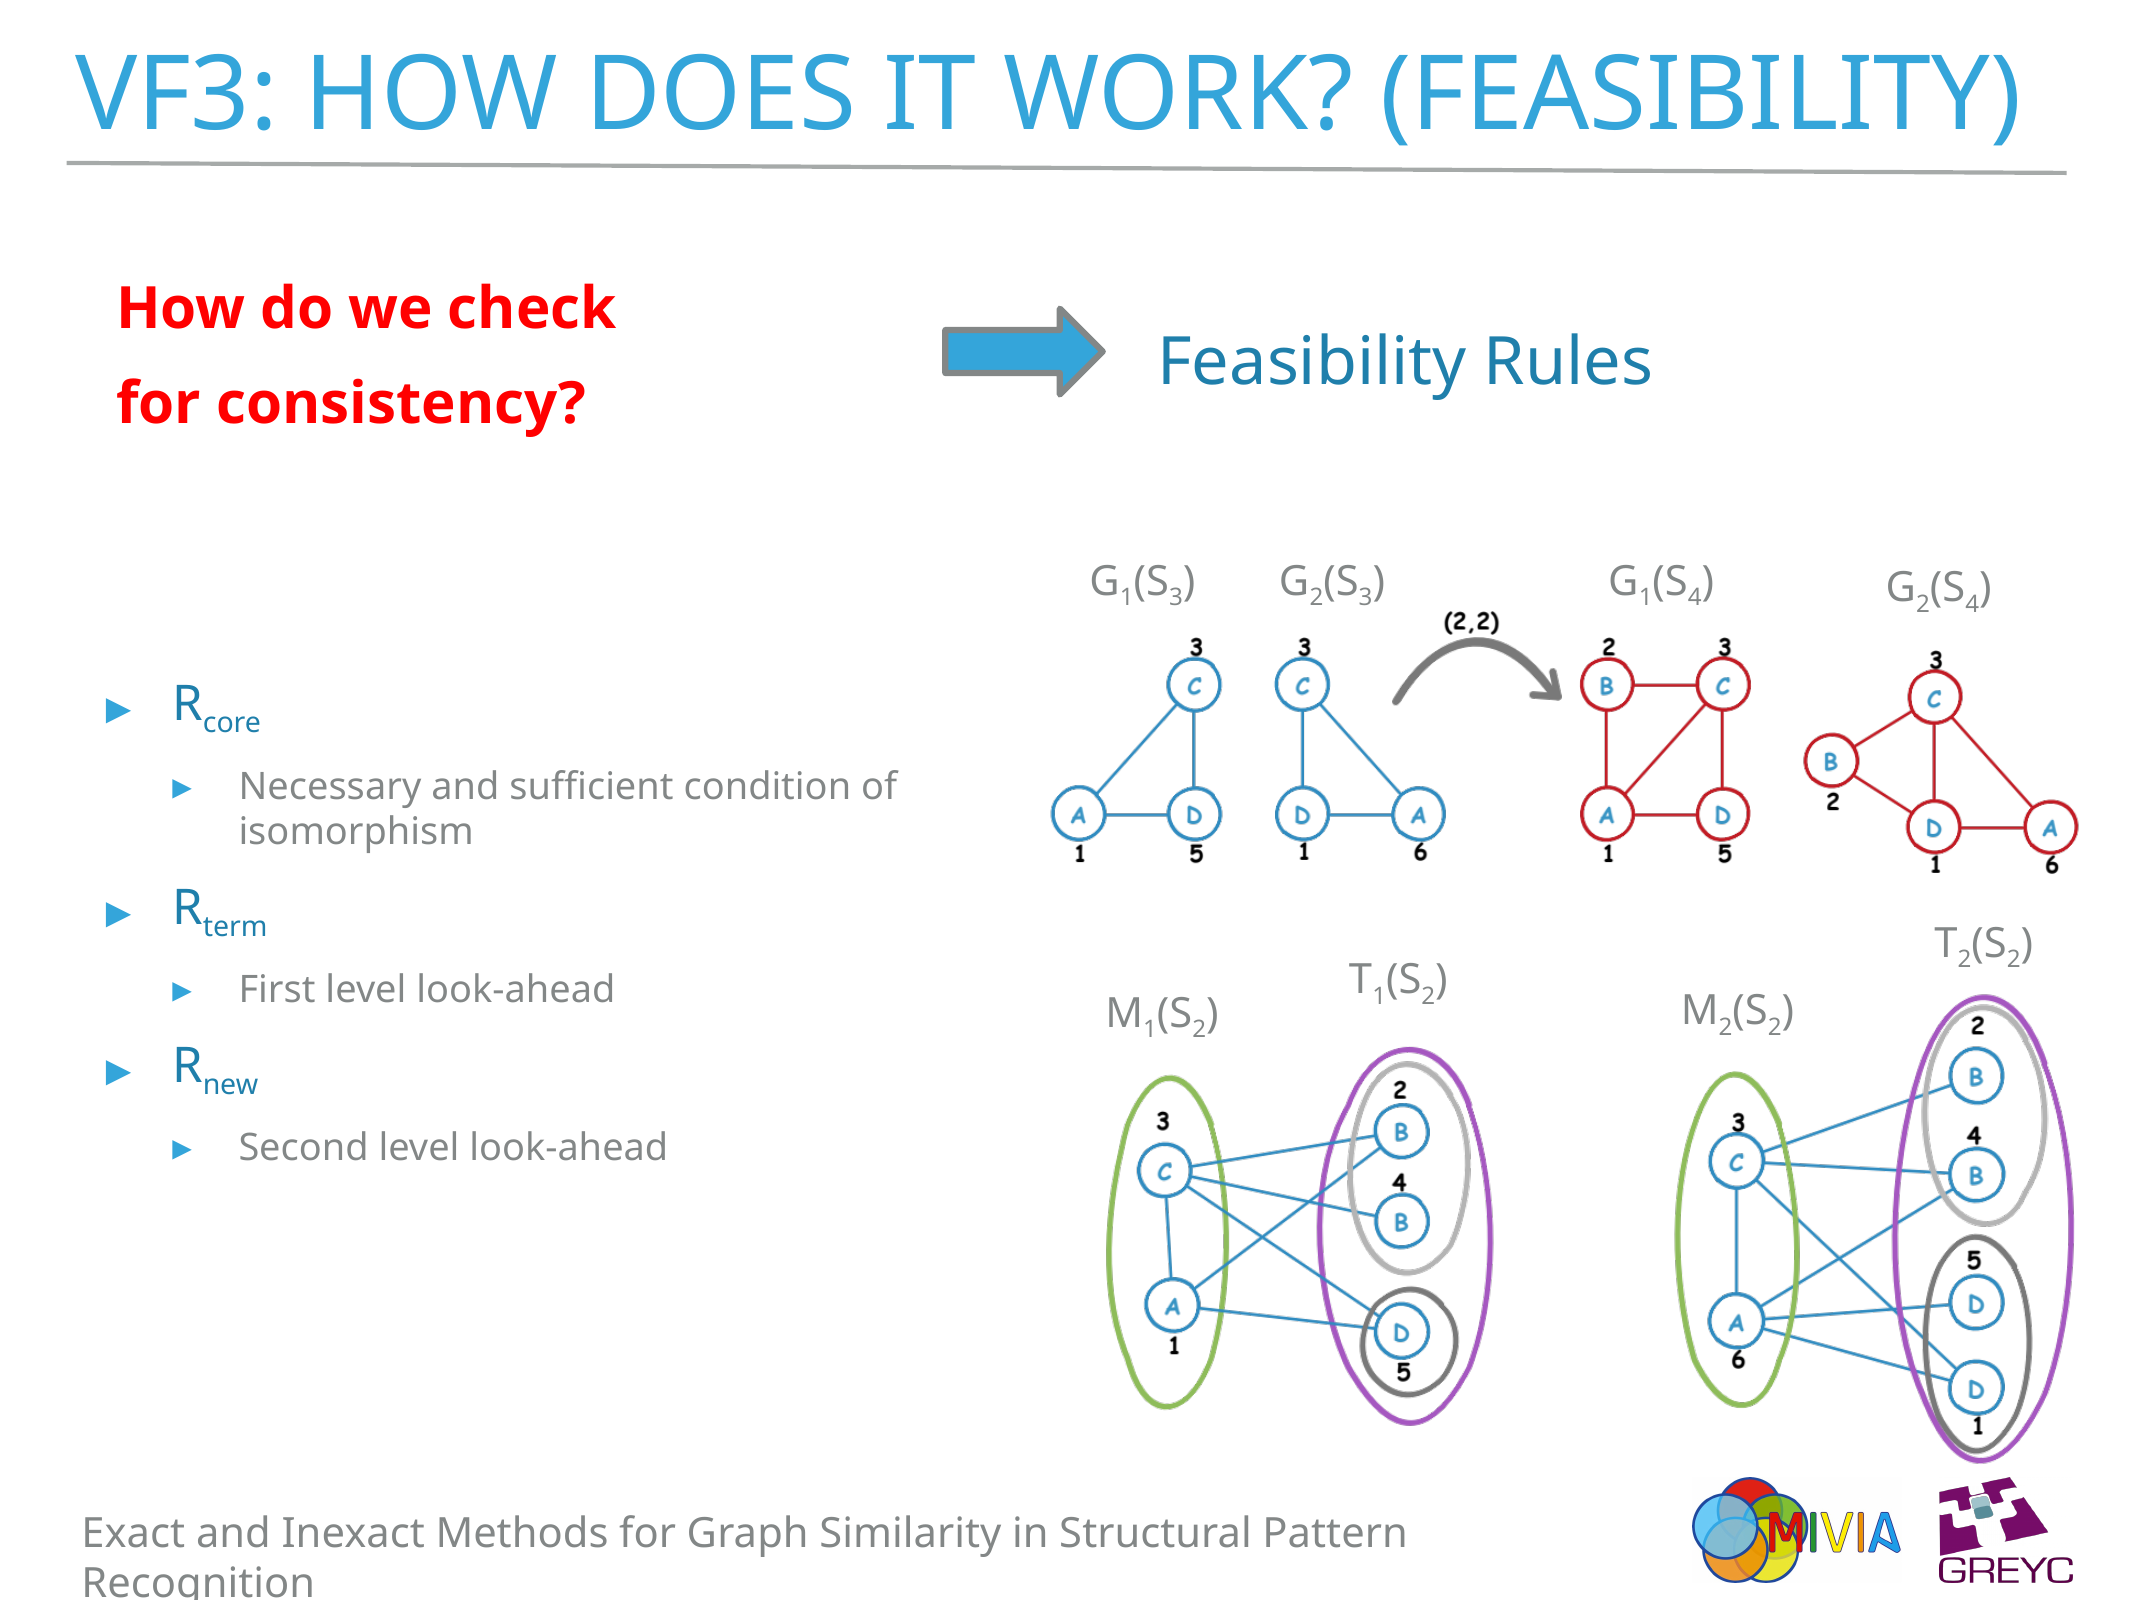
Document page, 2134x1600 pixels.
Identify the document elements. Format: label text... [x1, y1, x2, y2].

text_box G1(S3) [1081, 545, 1204, 619]
text_box M1(S2) [1097, 977, 1228, 1051]
text_box Feasibility Rules [1142, 310, 1670, 406]
text_box [945, 308, 1103, 395]
picture [1042, 596, 2084, 885]
picture [1661, 980, 2084, 1583]
text_box How do we check for consistency? [101, 263, 648, 443]
text_box T2(S2) [1926, 906, 2042, 981]
picture [1093, 1036, 1509, 1436]
title VF3: HoW DOES IT WORK? (FEASIBILITY) [66, 41, 2046, 161]
text_box Rcore Necessary and sufficient condition of isomorphism Rterm First level look-ahead Rnew Second level look-ahead [97, 662, 1045, 1181]
text_box G2(S4) [1877, 551, 2001, 626]
text_box M2(S2) [1672, 974, 1803, 1049]
text_box G2(S3) [1270, 545, 1394, 619]
text_box T1(S2) [1340, 943, 1457, 1018]
text_box G1(S4) [1599, 545, 1723, 619]
